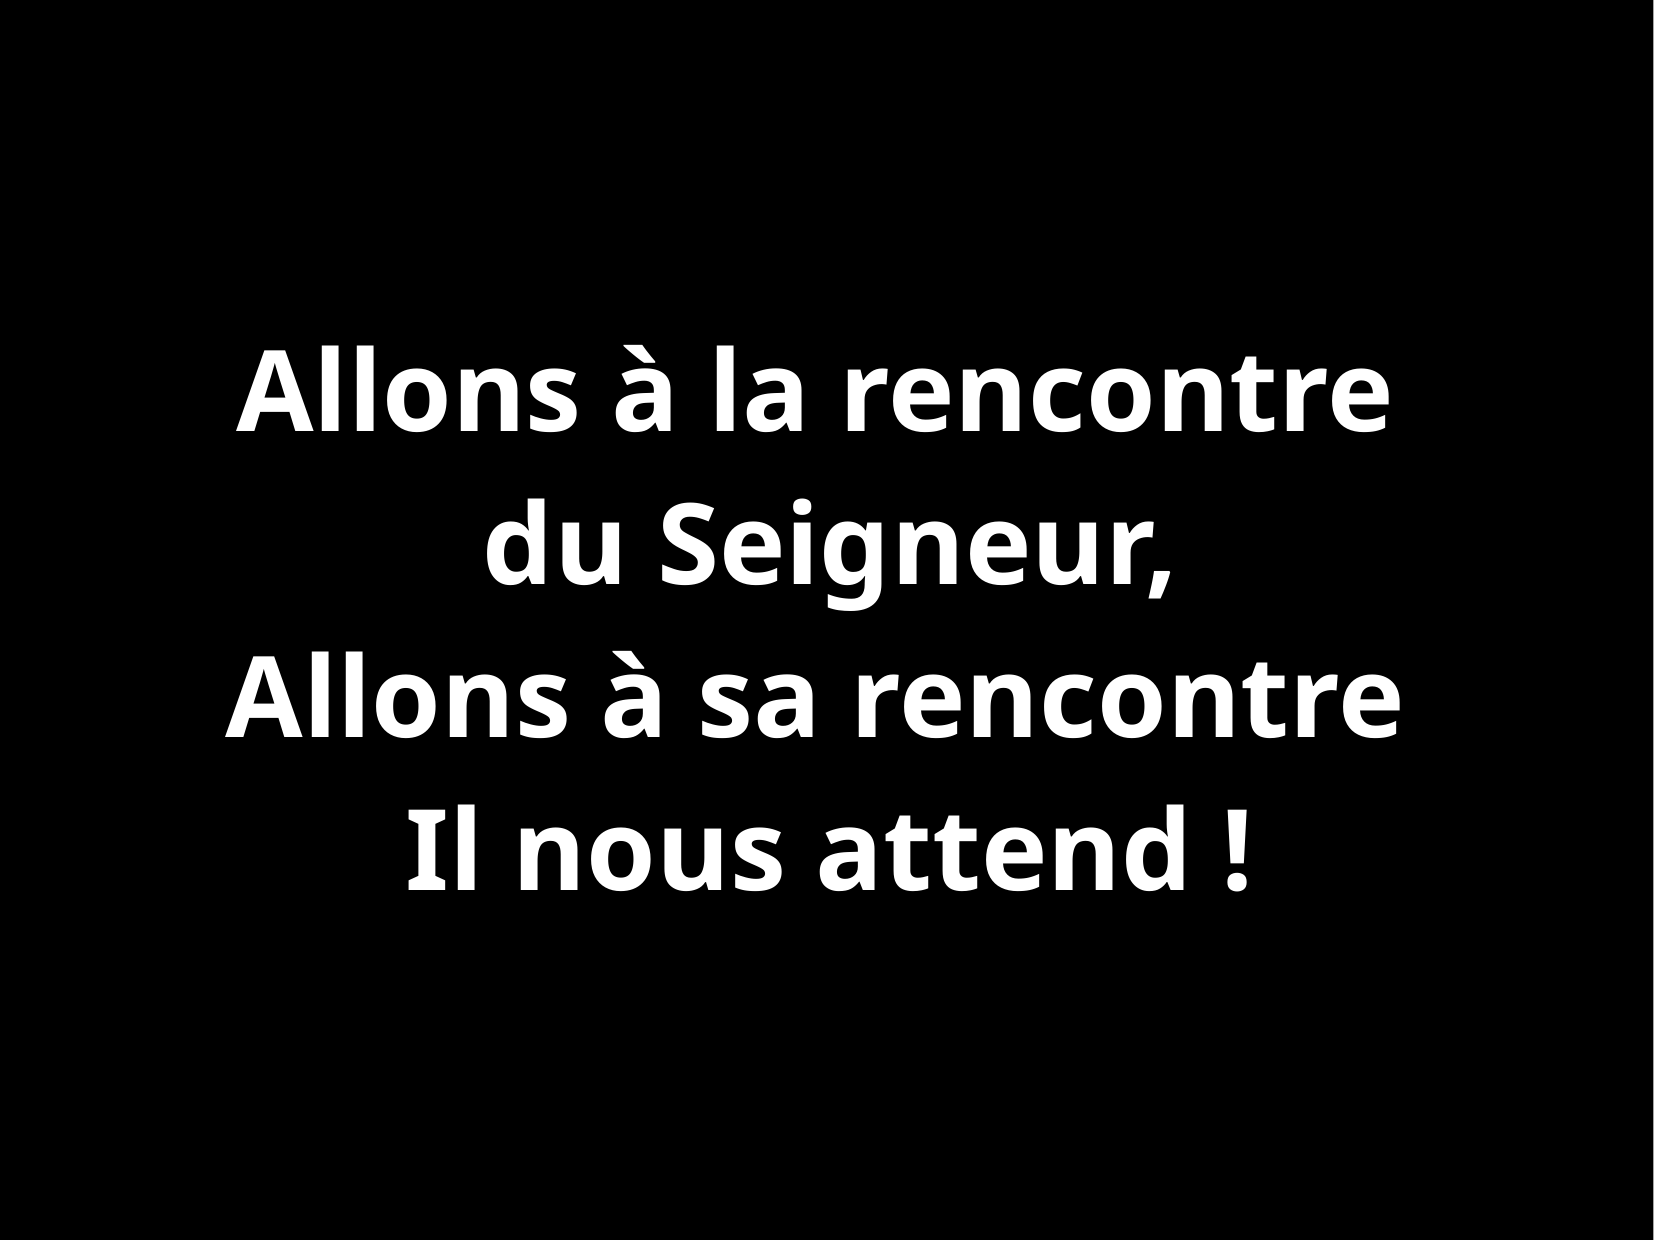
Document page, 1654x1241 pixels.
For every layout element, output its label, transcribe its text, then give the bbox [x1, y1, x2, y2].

subtitle Allons à la rencontre du Seigneur, Allons à sa rencontre Il nous attend ! [44, 0, 1616, 1241]
